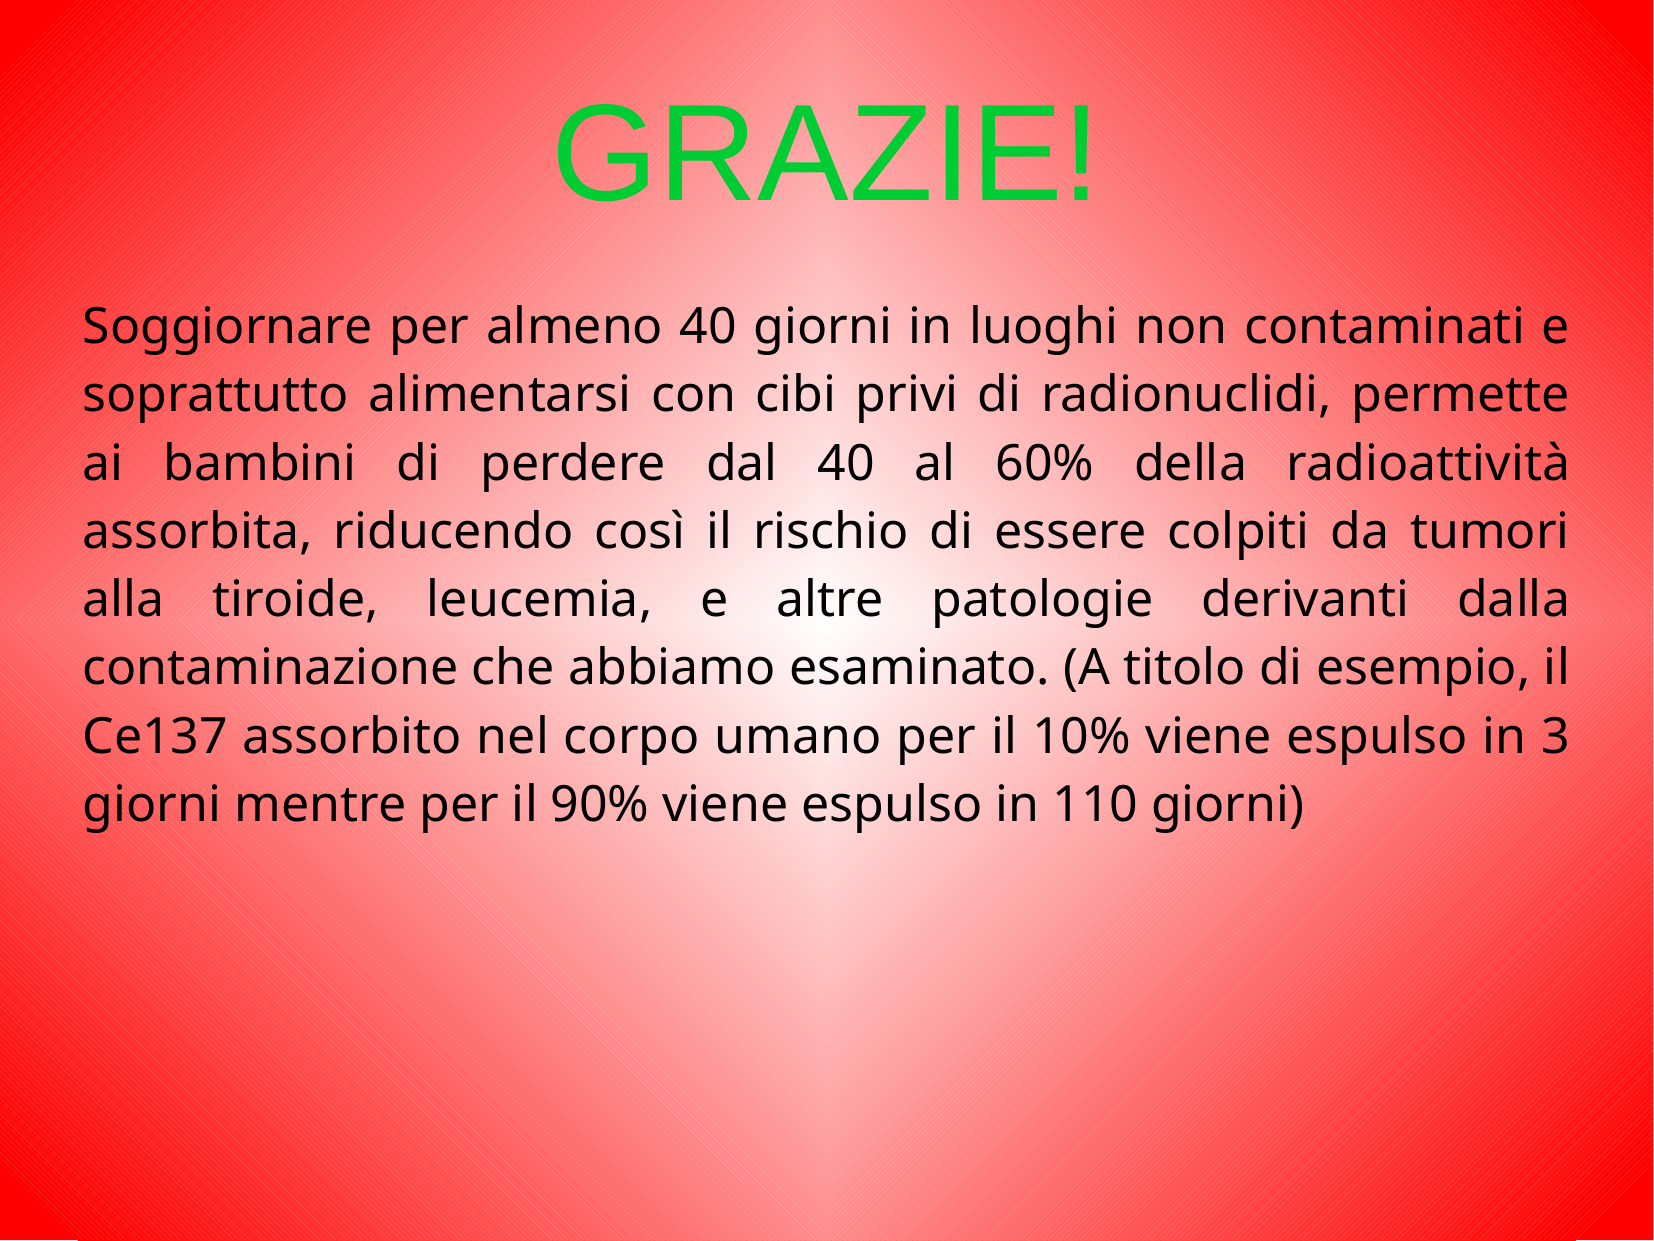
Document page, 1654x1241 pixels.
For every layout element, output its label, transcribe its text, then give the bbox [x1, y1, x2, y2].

list Soggiornare per almeno 40 giorni in luoghi non contaminati e soprattutto alimentarsi con cibi privi di radionuclidi, permette ai bambini di perdere dal 40 al 60% della radioattività assorbita, riducendo così il rischio di essere colpiti da tumori alla tiroide, leucemia, e altre patologie derivanti dalla contaminazione che abbiamo esaminato. (A titolo di esempio, il Ce137 assorbito nel corpo umano per il 10% viene espulso in 3 giorni mentre per il 90% viene espulso in 110 giorni) [82, 290, 1571, 1109]
title GRAZIE! [82, 49, 1571, 257]
